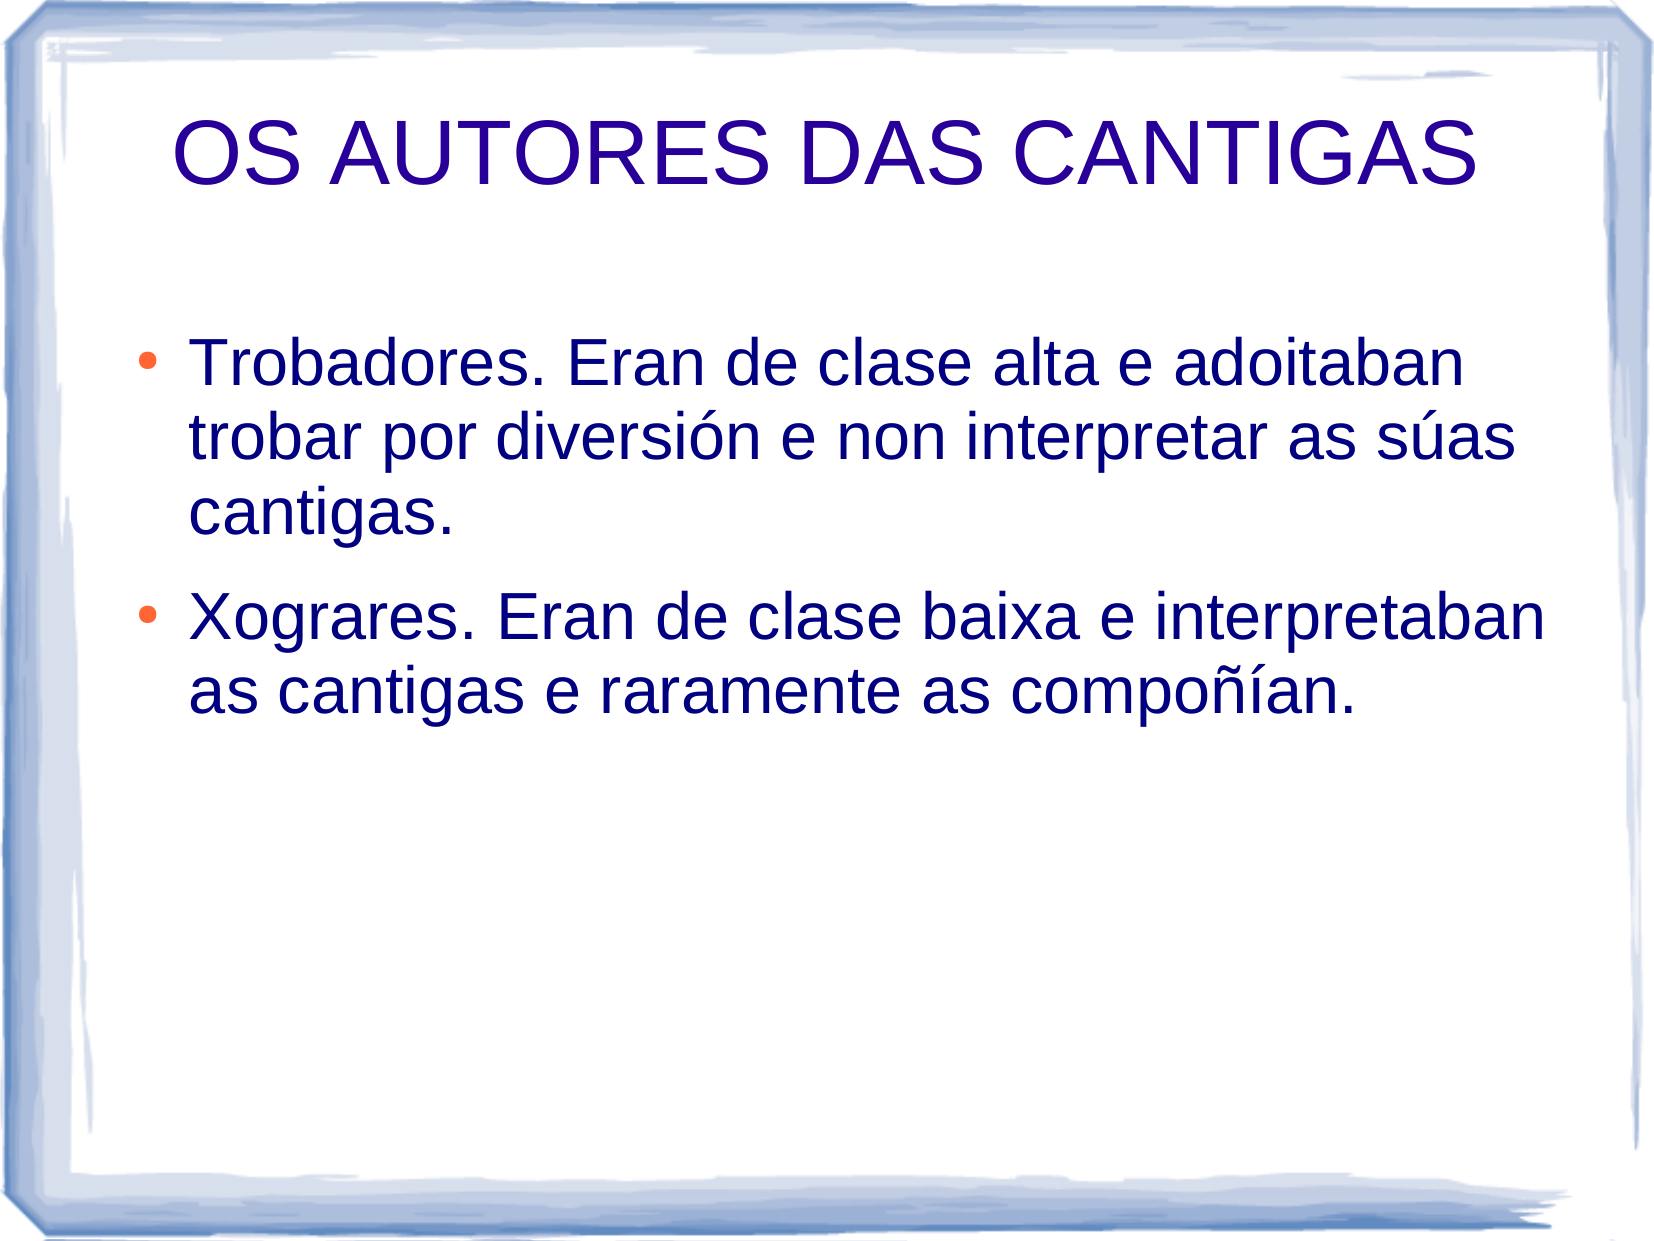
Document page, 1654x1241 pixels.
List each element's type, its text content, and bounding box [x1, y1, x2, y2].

list Trobadores. Eran de clase alta e adoitaban trobar por diversión e non interpretar as súas cantigas. Xograres. Eran de clase baixa e interpretaban as cantigas e raramente as compoñían. [118, 324, 1571, 1045]
picture [0, 0, 1654, 1241]
title OS AUTORES DAS CANTIGAS [82, 49, 1571, 257]
